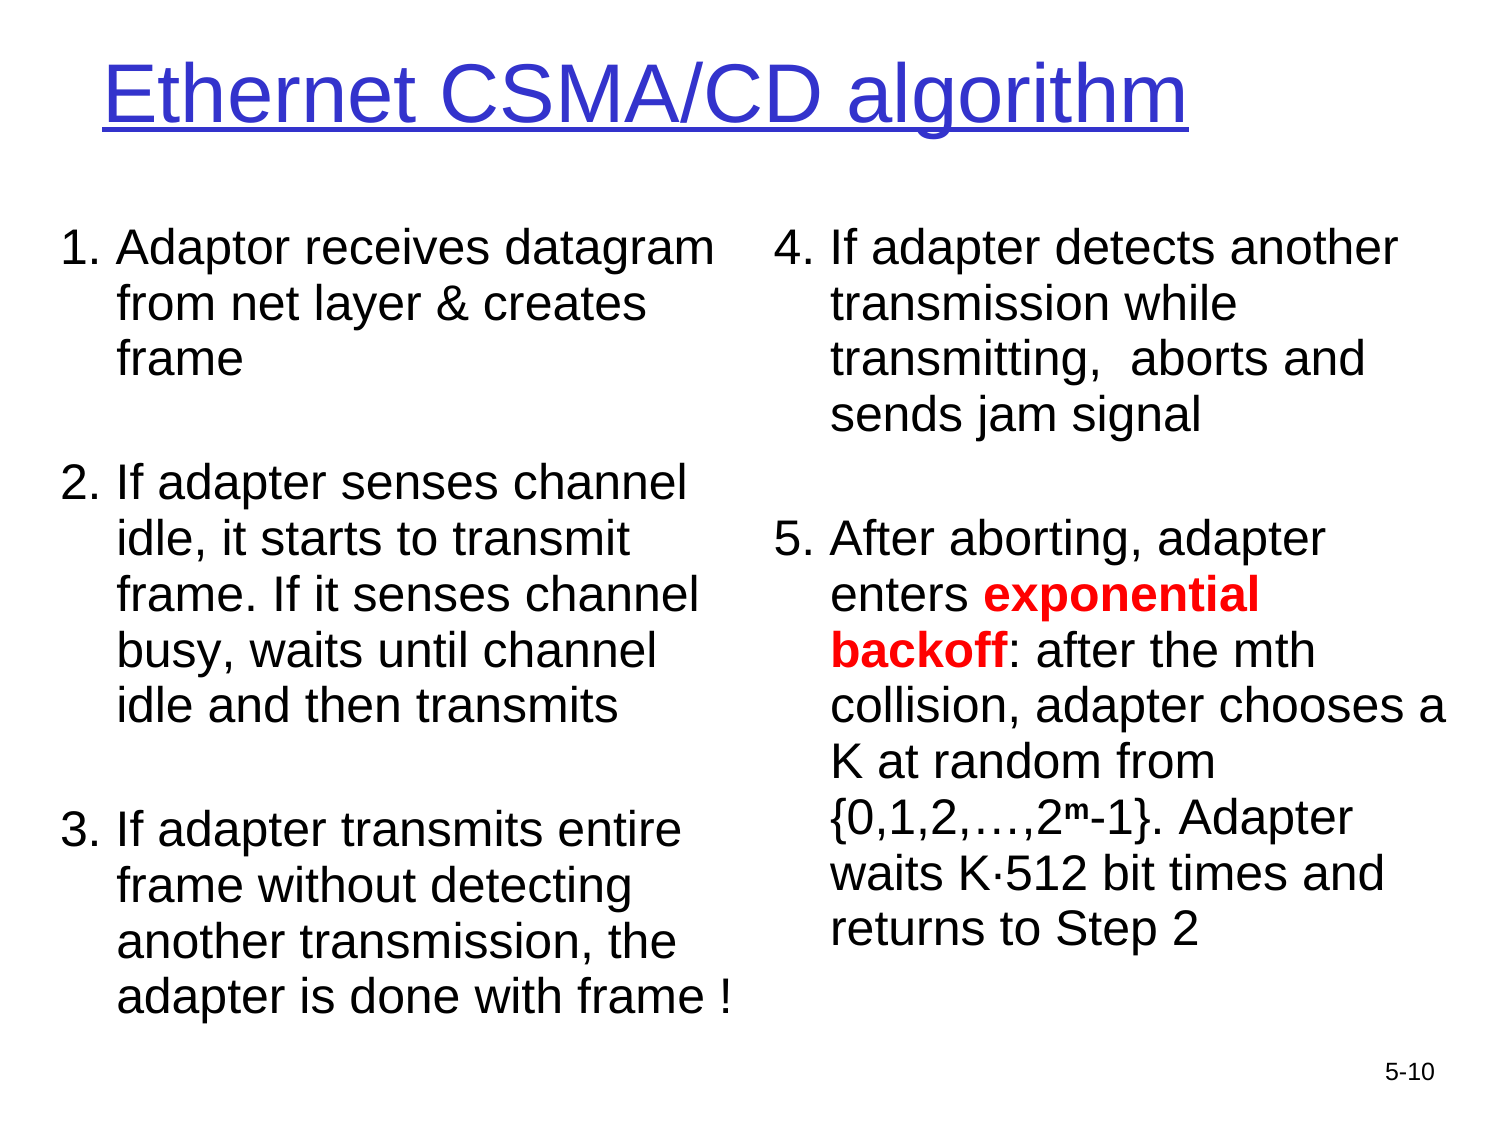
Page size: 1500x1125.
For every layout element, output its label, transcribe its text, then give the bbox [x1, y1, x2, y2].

title Ethernet CSMA/CD algorithm [87, 0, 1363, 188]
list 1. Adaptor receives datagram from net layer & creates frame 2. If adapter senses channel idle, it starts to transmit frame. If it senses channel busy, waits until channel idle and then transmits 3. If adapter transmits entire frame without detecting another transmission, the adapter is done with frame ! [45, 211, 759, 1033]
list 4. If adapter detects another transmission while transmitting, aborts and sends jam signal 5. After aborting, adapter enters exponential backoff: after the mth collision, adapter chooses a K at random from {0,1,2,…,2m-1}. Adapter waits K·512 bit times and returns to Step 2 [759, 211, 1471, 1033]
